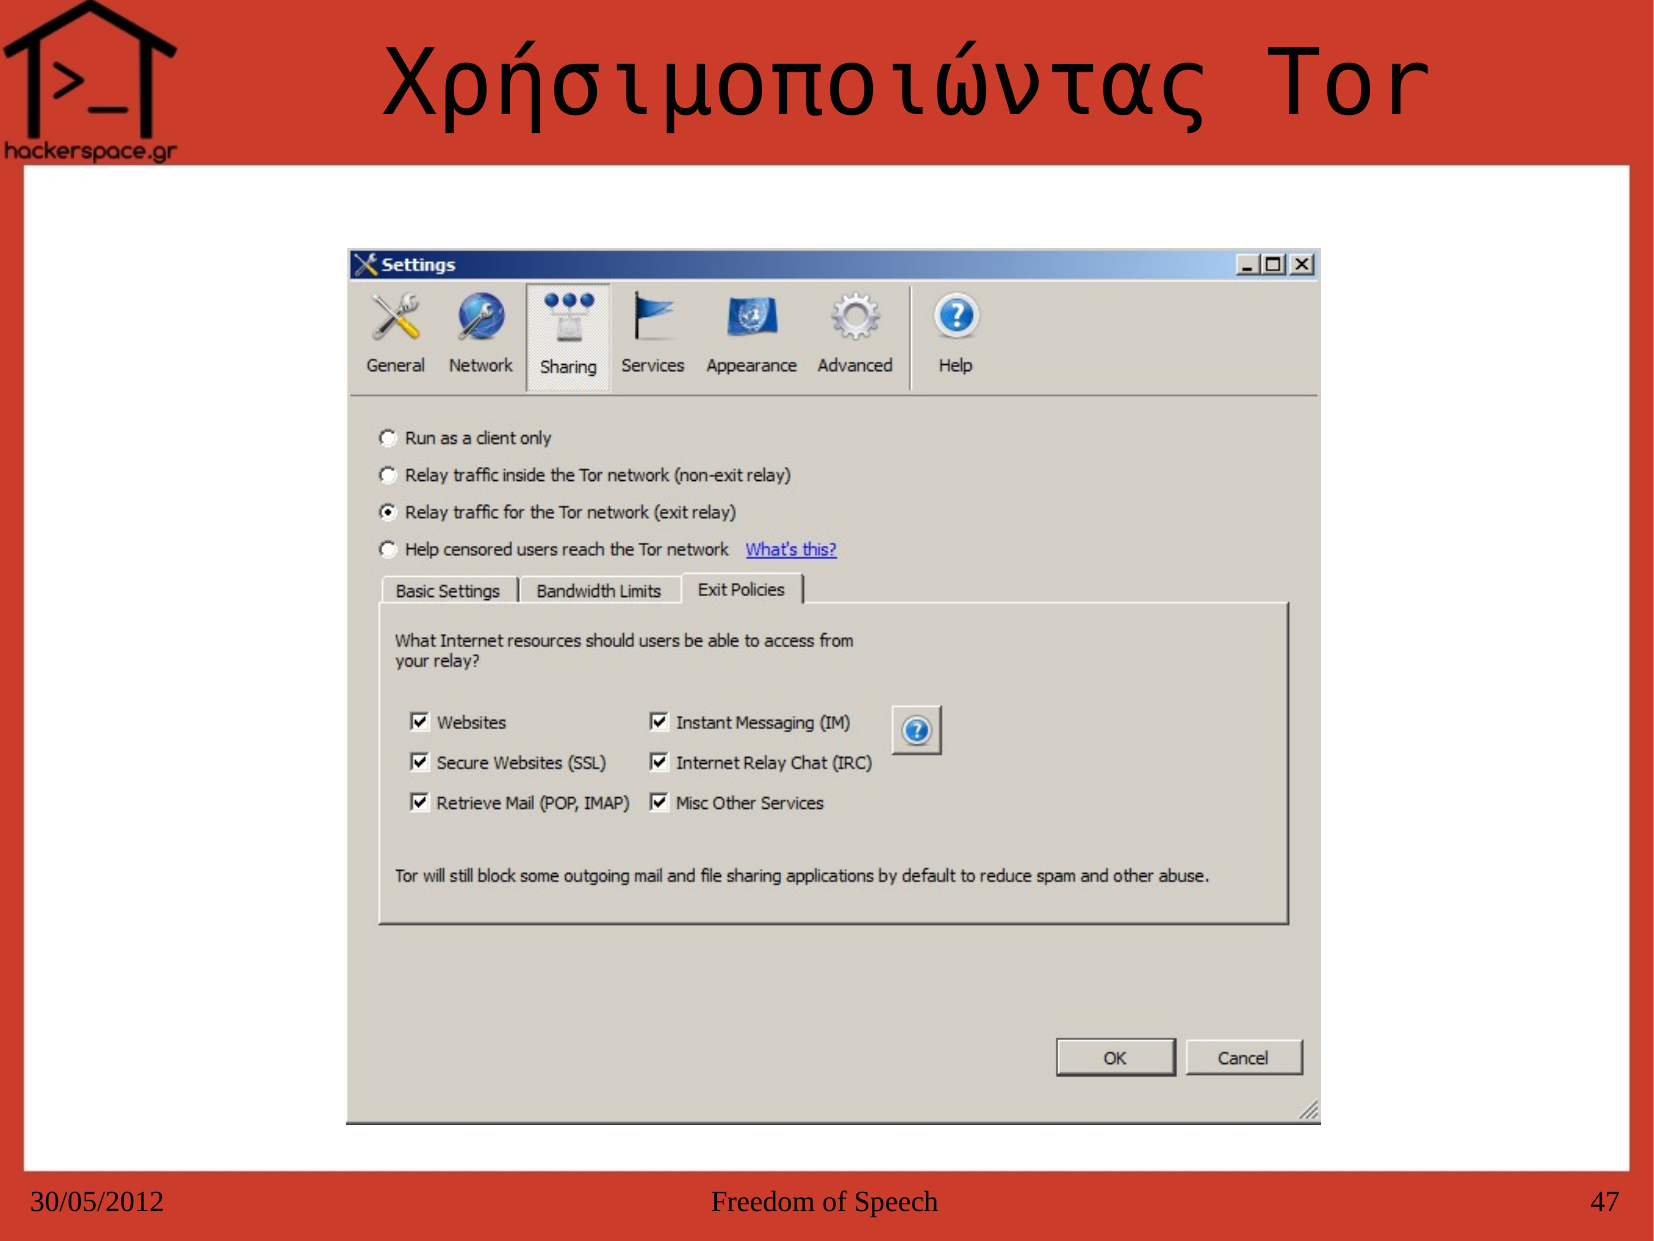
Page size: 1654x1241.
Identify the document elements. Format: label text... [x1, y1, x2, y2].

picture [0, 0, 1654, 1241]
title Χρήσιμοποιώντας Tor [195, 15, 1621, 151]
